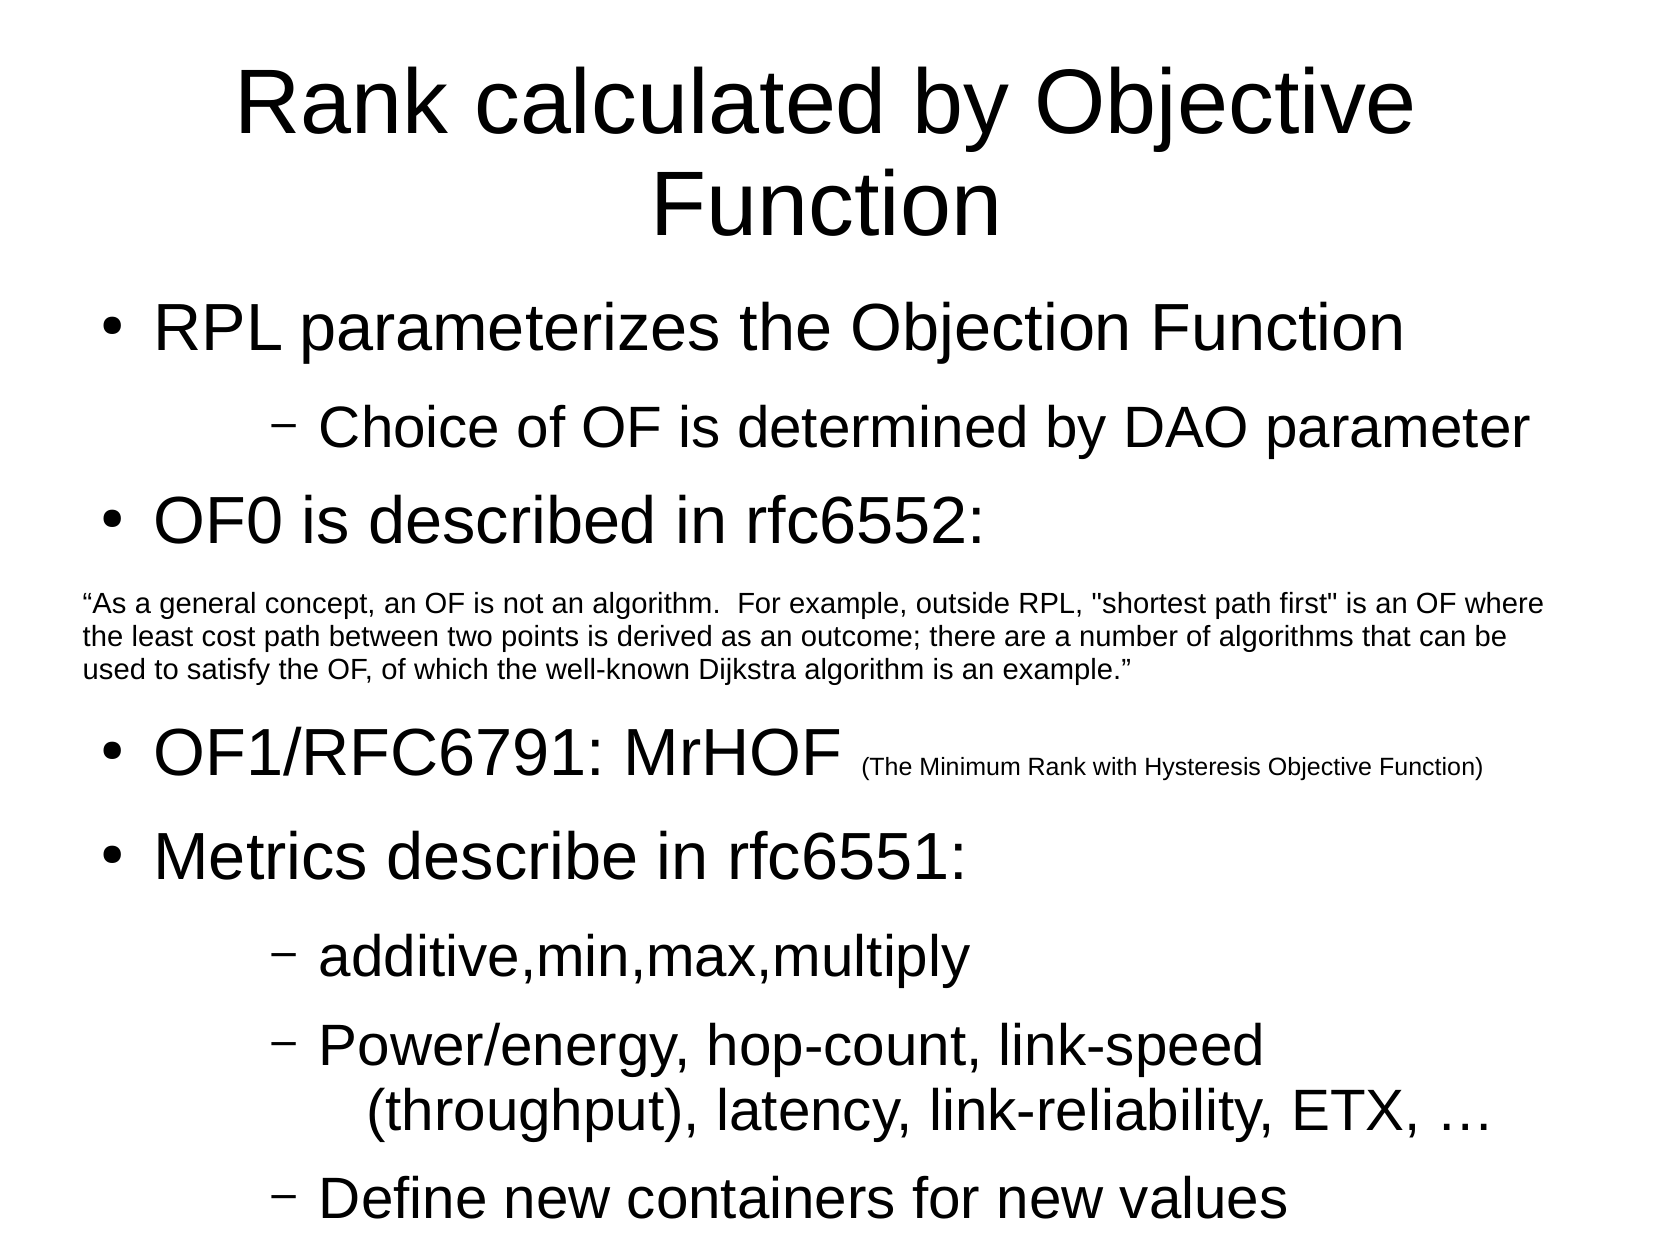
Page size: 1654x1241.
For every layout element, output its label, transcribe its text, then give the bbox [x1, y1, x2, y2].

title Rank calculated by Objective Function [82, 49, 1571, 257]
list RPL parameterizes the Objection Function Choice of OF is determined by DAO parameter OF0 is described in rfc6552: “As a general concept, an OF is not an algorithm. For example, outside RPL, "shortest path first" is an OF where the least cost path between two points is derived as an outcome; there are a number of algorithms that can be used to satisfy the OF, of which the well-known Dijkstra algorithm is an example.” OF1/RFC6791: MrHOF (The Minimum Rank with Hysteresis Objective Function) Metrics describe in rfc6551: additive,min,max,multiply Power/energy, hop-count, link-speed (throughput), latency, link-reliability, ETX, … Define new containers for new values [82, 290, 1571, 1232]
